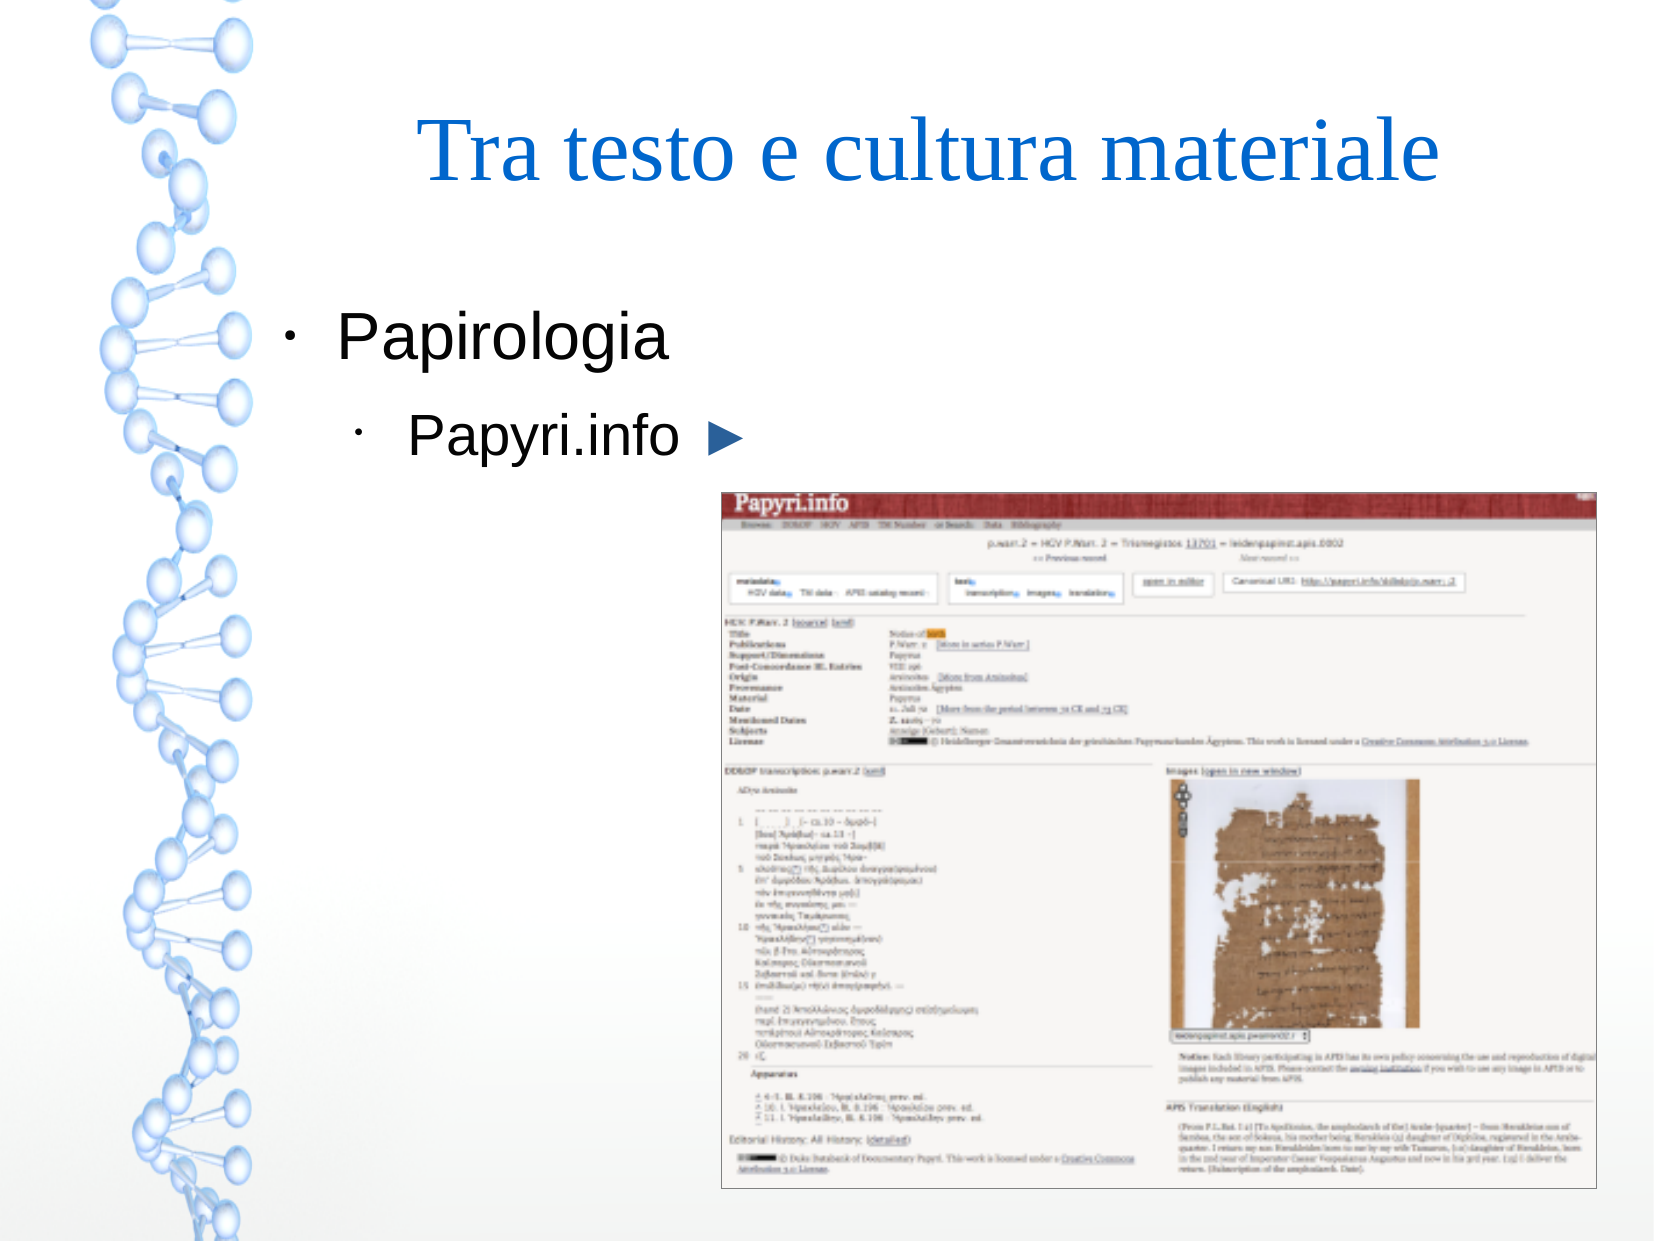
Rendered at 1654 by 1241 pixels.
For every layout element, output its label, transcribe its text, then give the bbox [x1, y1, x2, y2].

list Papirologia Papyri.info ► [265, 299, 1595, 1019]
picture [0, 0, 1654, 1241]
title Tra testo e cultura materiale [265, 47, 1595, 253]
